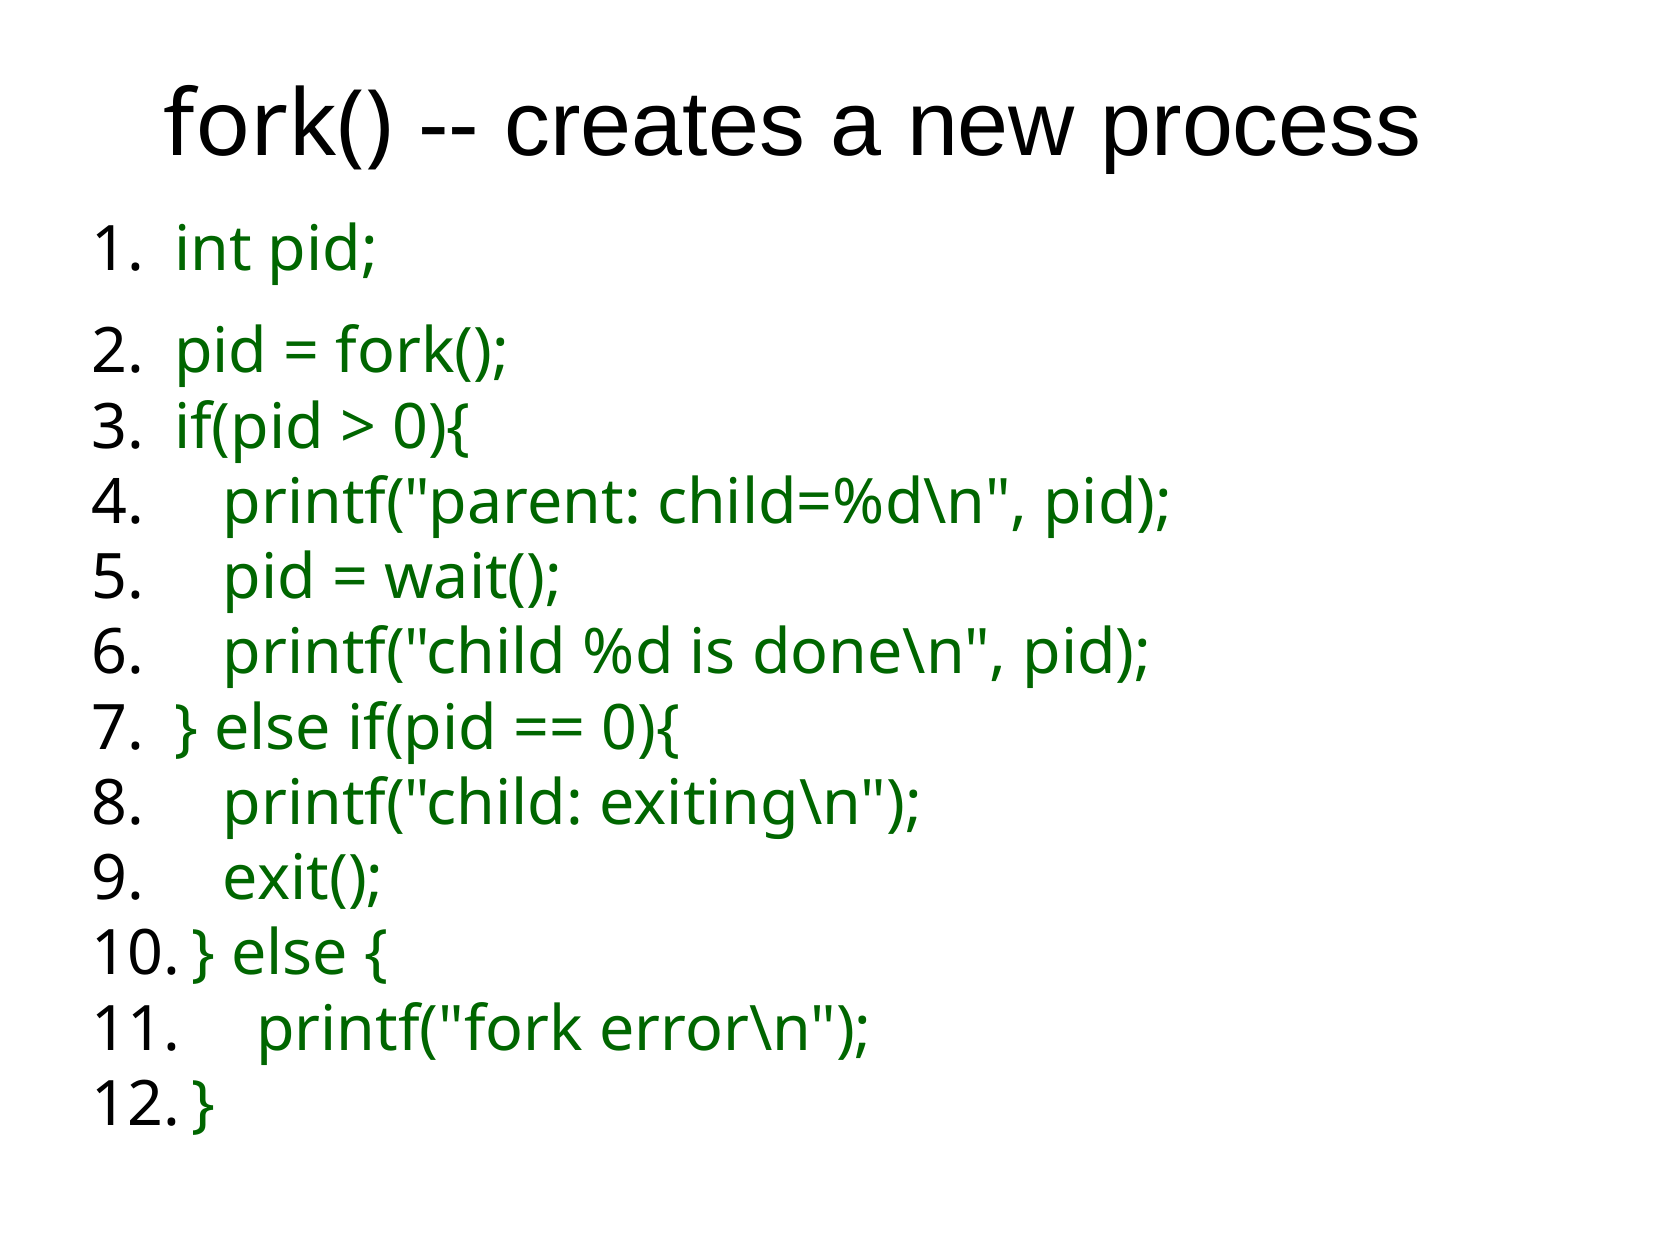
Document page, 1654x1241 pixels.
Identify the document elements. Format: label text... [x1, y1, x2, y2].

list int pid; pid = fork(); if(pid > 0){ printf("parent: child=%d\n", pid); pid = wait(); printf("child %d is done\n", pid); } else if(pid == 0){ printf("child: exiting\n"); exit(); } else { printf("fork error\n"); } [75, 207, 1613, 1145]
title fork() -- creates a new process [37, 49, 1575, 188]
